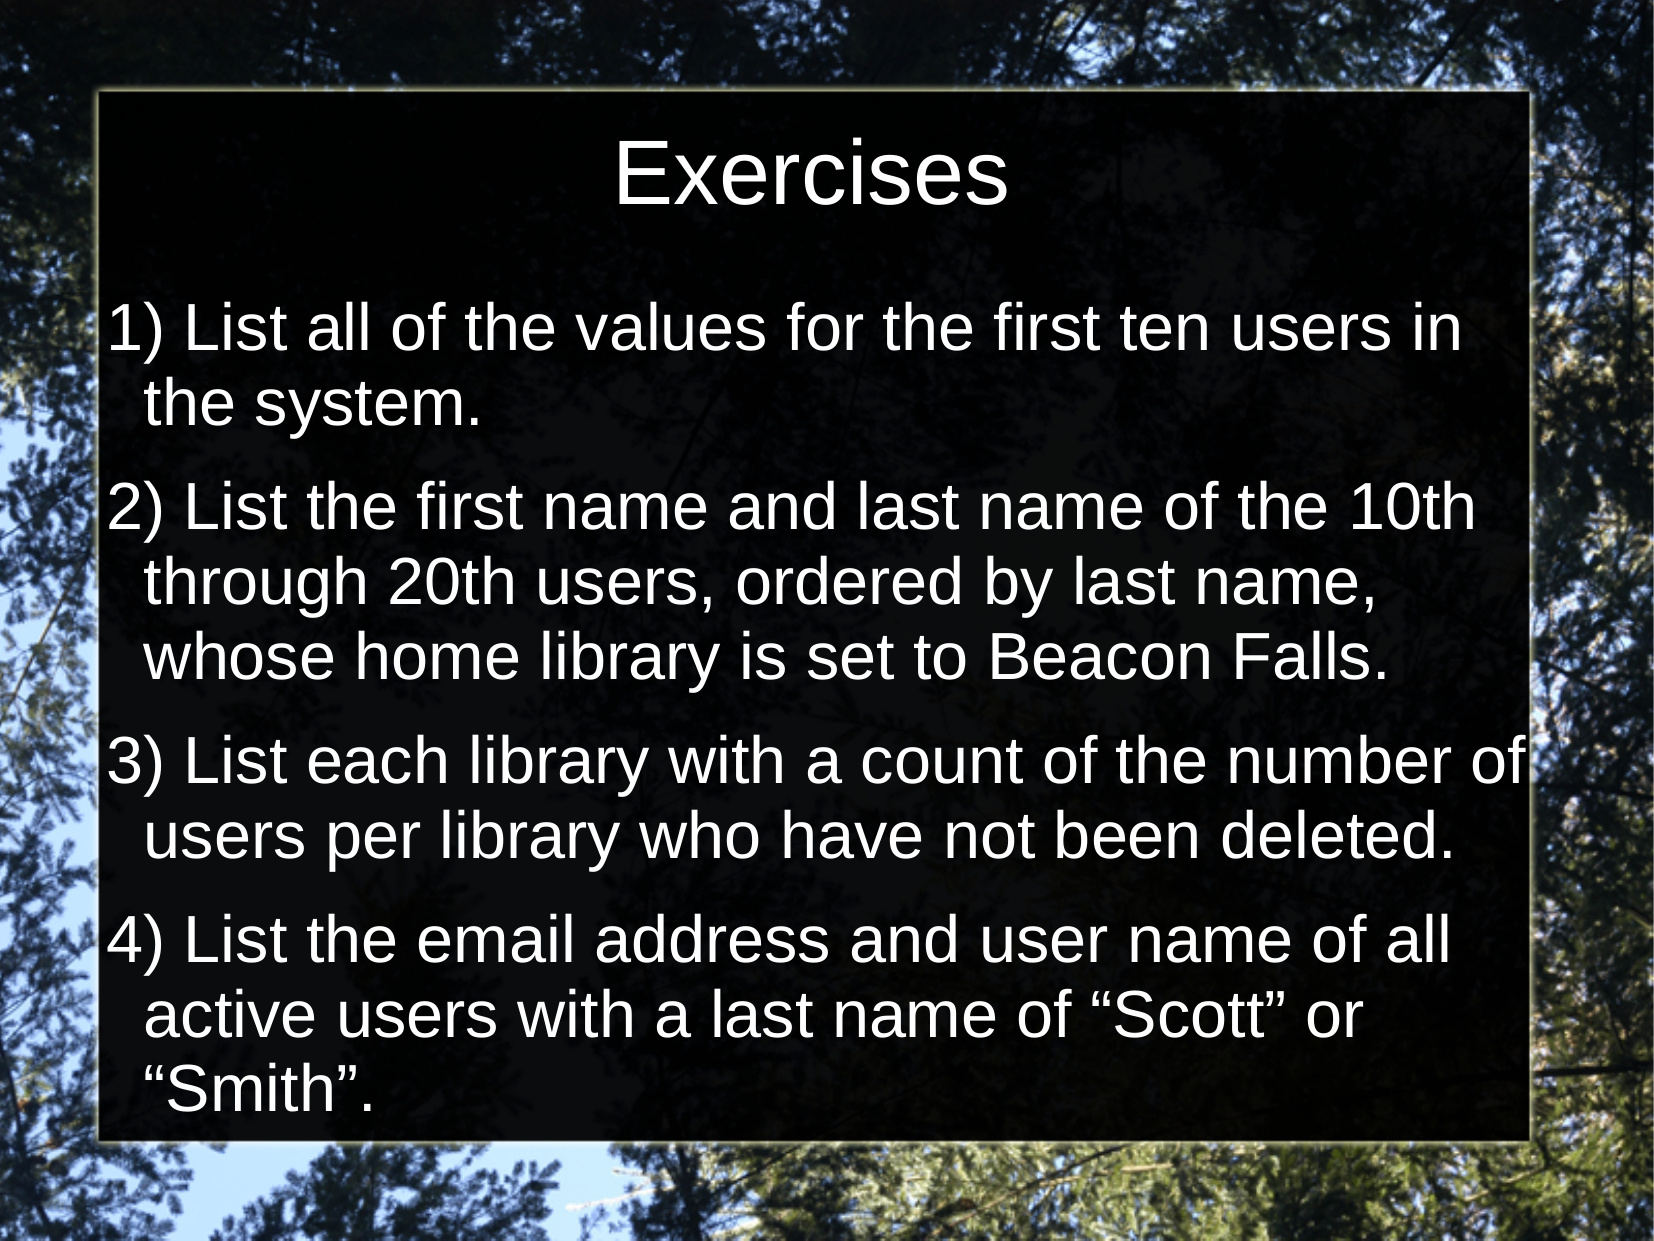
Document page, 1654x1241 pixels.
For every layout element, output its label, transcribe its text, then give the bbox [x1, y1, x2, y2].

list List all of the values for the first ten users in the system. List the first name and last name of the 10th through 20th users, ordered by last name, whose home library is set to Beacon Falls. List each library with a count of the number of users per library who have not been deleted. List the email address and user name of all active users with a last name of “Scott” or “Smith”. [88, 290, 1536, 1127]
title Exercises [88, 95, 1536, 250]
picture [0, 0, 1654, 1241]
